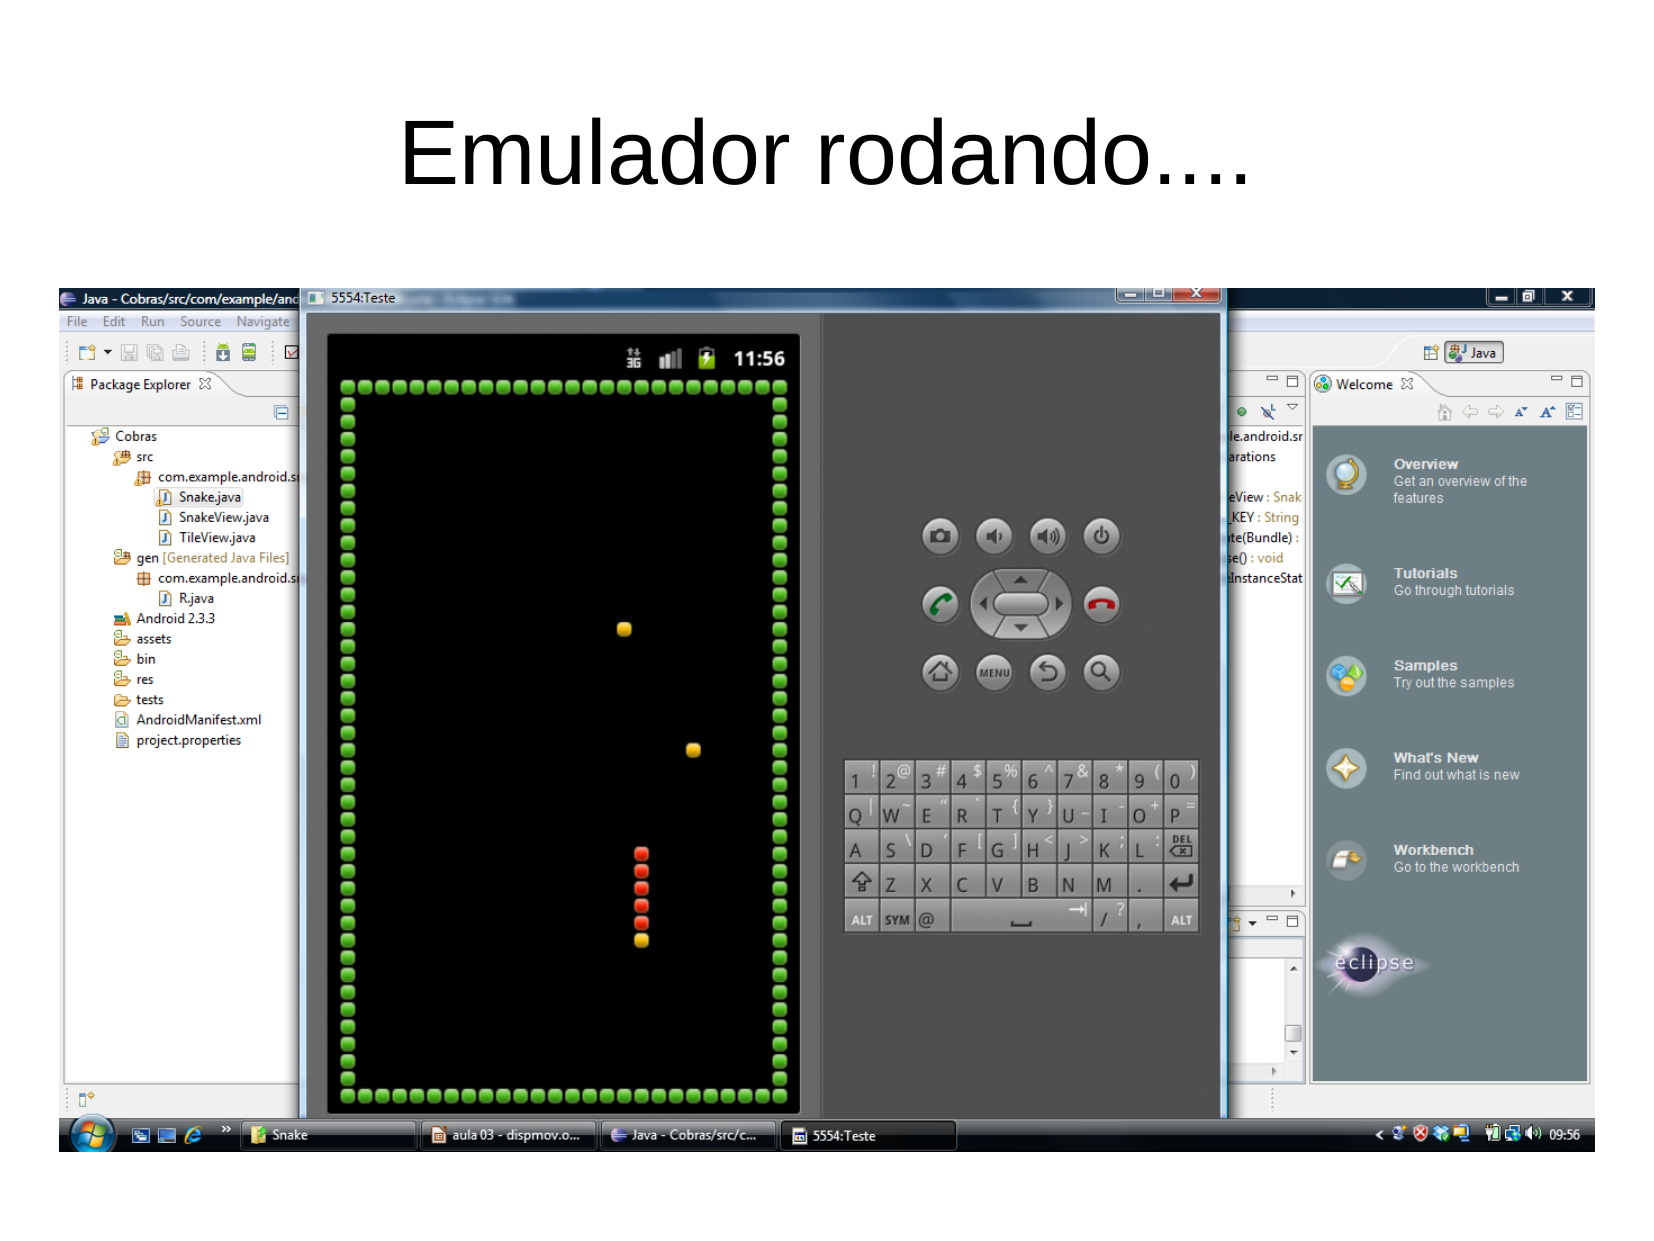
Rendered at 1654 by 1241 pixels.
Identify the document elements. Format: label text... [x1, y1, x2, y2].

picture [59, 288, 1595, 1152]
title Emulador rodando.... [82, 49, 1571, 257]
